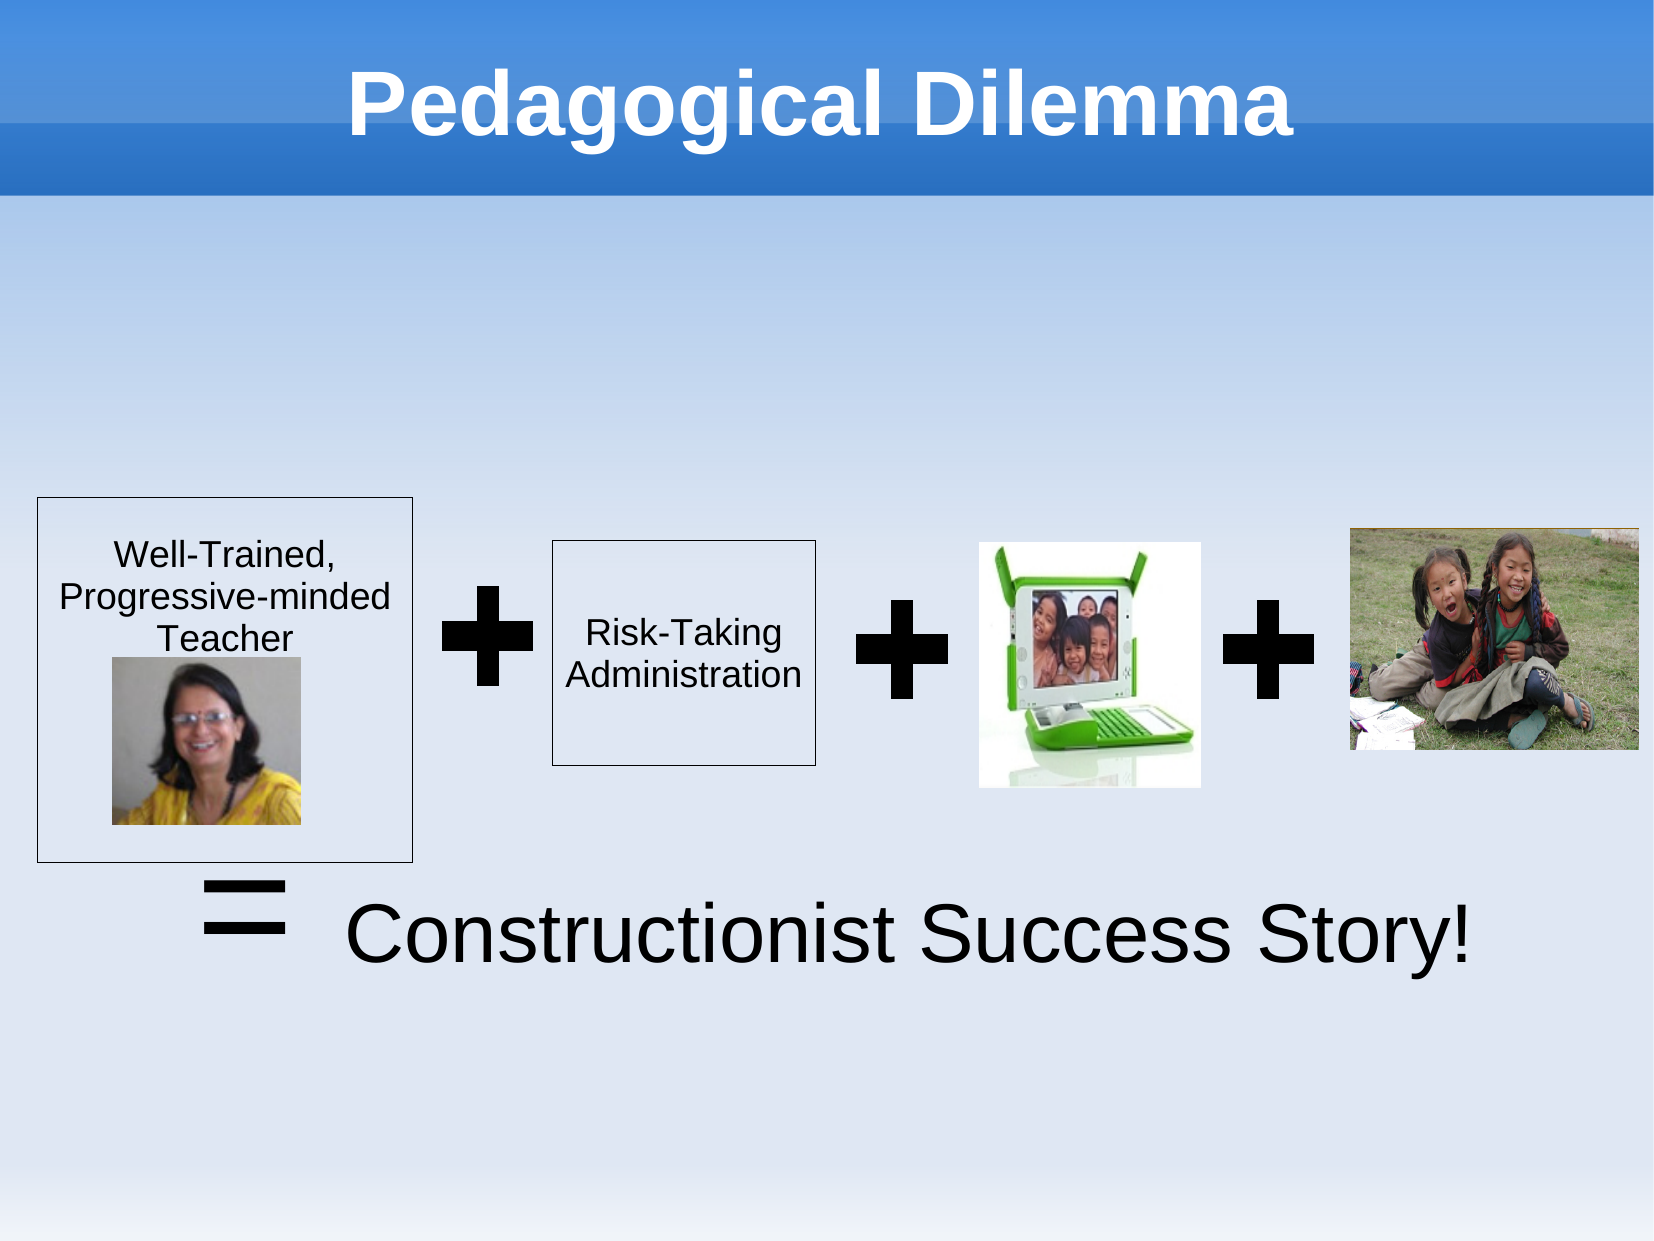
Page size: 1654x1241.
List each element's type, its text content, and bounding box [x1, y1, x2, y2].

title Pedagogical Dilemma [76, 7, 1565, 200]
picture [979, 542, 1201, 788]
text_box Well-Trained, Progressive-minded Teacher [37, 497, 413, 863]
text_box [856, 600, 948, 699]
text_box [1223, 600, 1314, 699]
text_box [442, 586, 533, 686]
list = Constructionist Success Story! [82, 290, 1571, 1241]
picture [0, 0, 1654, 1241]
picture [112, 657, 301, 826]
text_box Risk-Taking Administration [552, 540, 816, 766]
